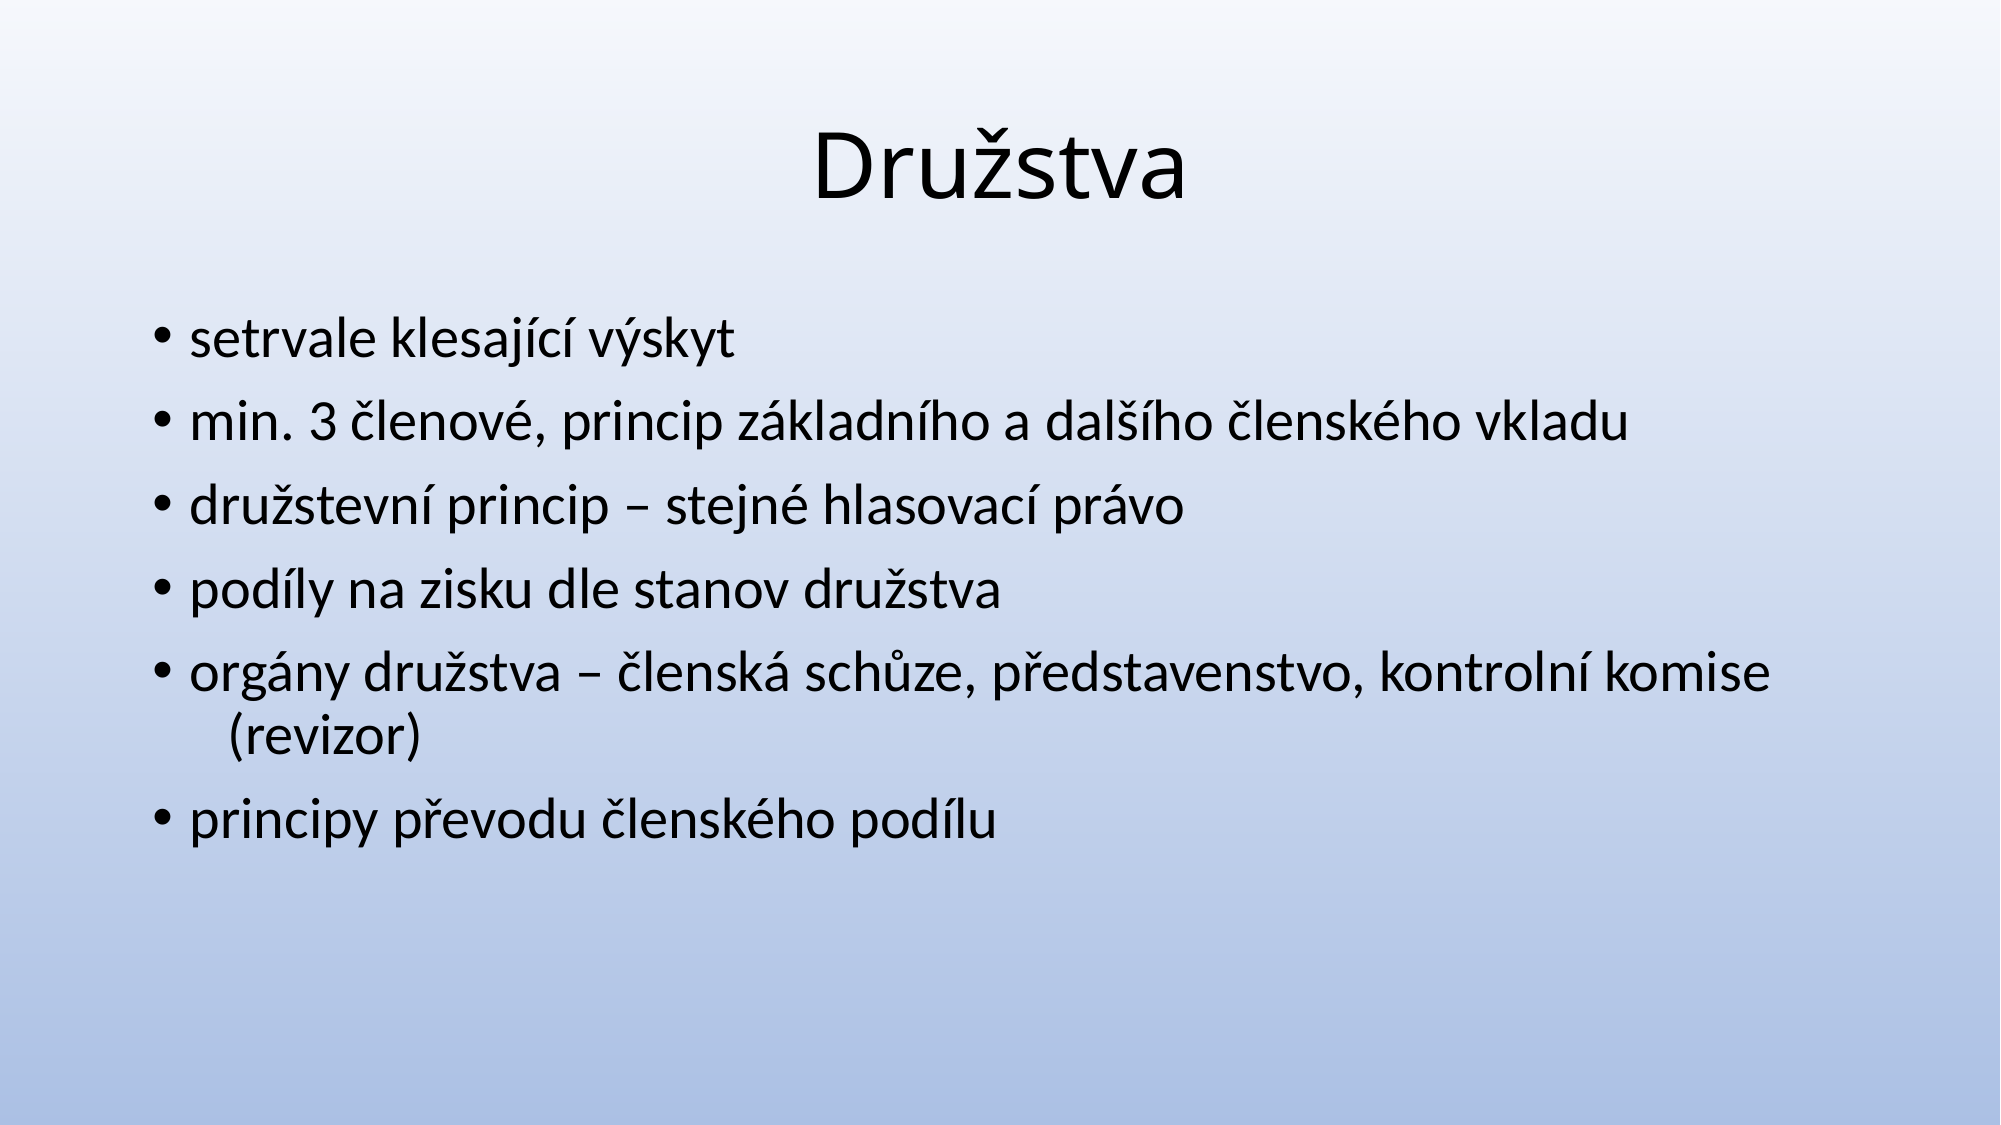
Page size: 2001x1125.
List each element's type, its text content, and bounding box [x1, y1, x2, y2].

list setrvale klesající výskyt min. 3 členové, princip základního a dalšího členského vkladu družstevní princip – stejné hlasovací právo podíly na zisku dle stanov družstva orgány družstva – členská schůze, představenstvo, kontrolní komise (revizor) principy převodu členského podílu [137, 299, 1863, 1014]
title Družstva [137, 59, 1863, 278]
